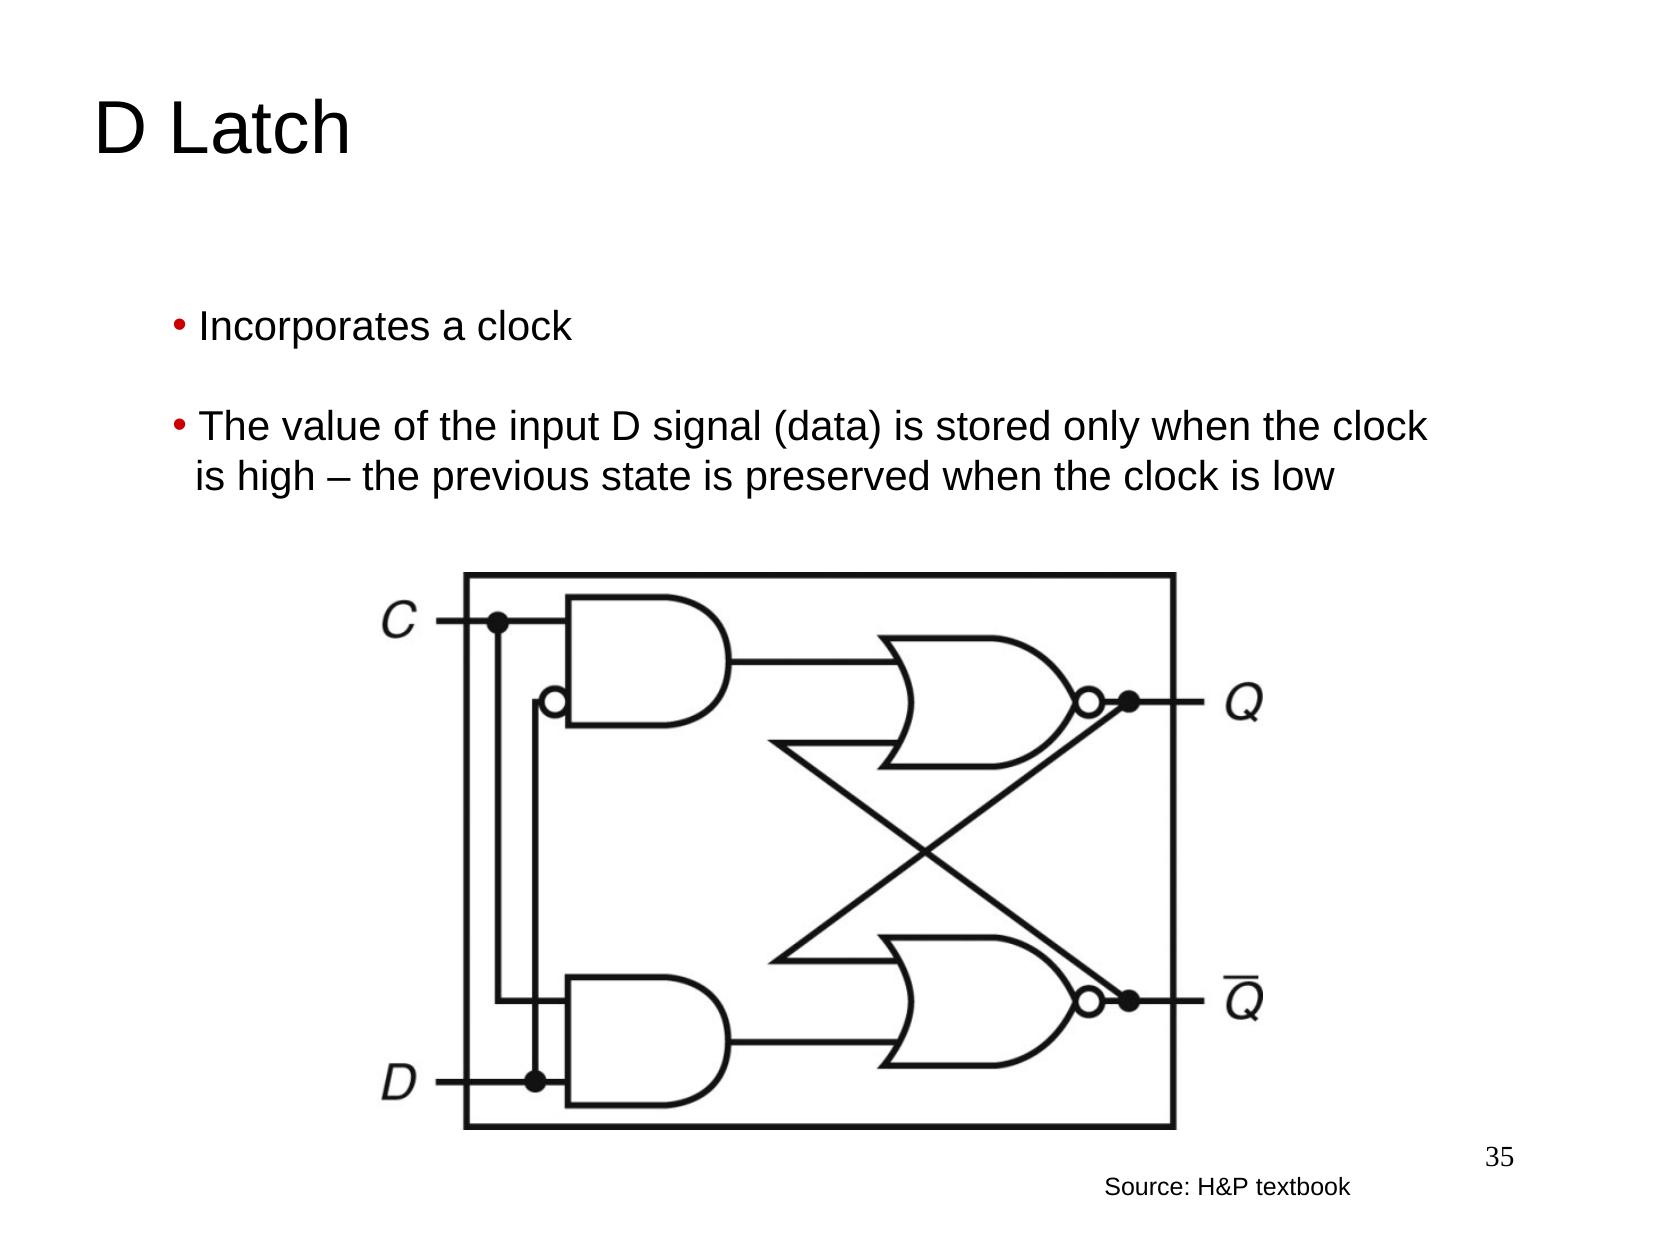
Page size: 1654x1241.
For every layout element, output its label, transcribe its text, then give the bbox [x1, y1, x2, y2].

text_box D Latch [78, 71, 367, 177]
text_box Source: H&P textbook [1089, 1162, 1367, 1209]
text_box <number> [1185, 1129, 1530, 1213]
text_box Incorporates a clock The value of the input D signal (data) is stored only when the clock is high – the previous state is preserved when the clock is low [157, 291, 1444, 507]
picture [377, 572, 1263, 1130]
